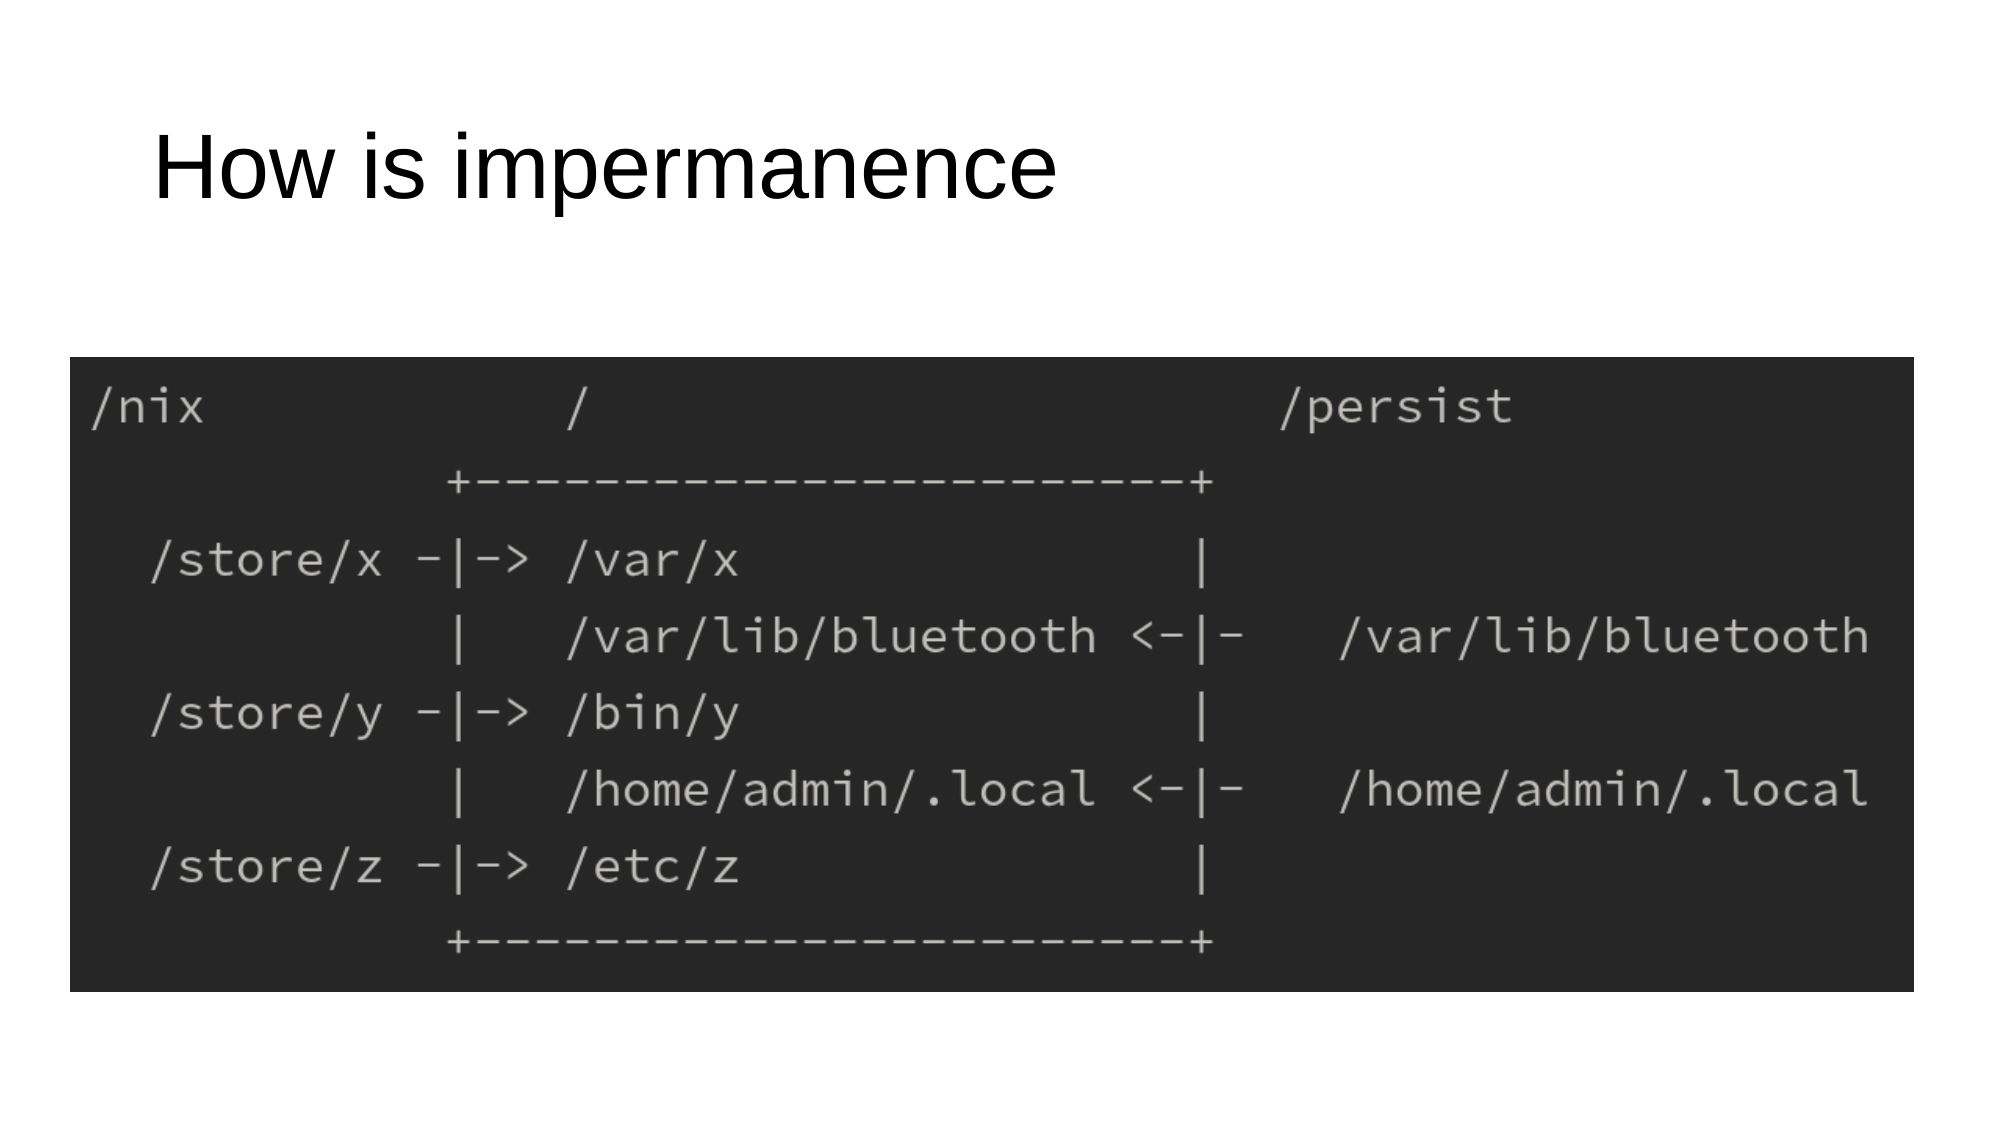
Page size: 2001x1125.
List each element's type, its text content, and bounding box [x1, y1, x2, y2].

picture [70, 357, 1914, 992]
title How is impermanence [137, 59, 1863, 278]
